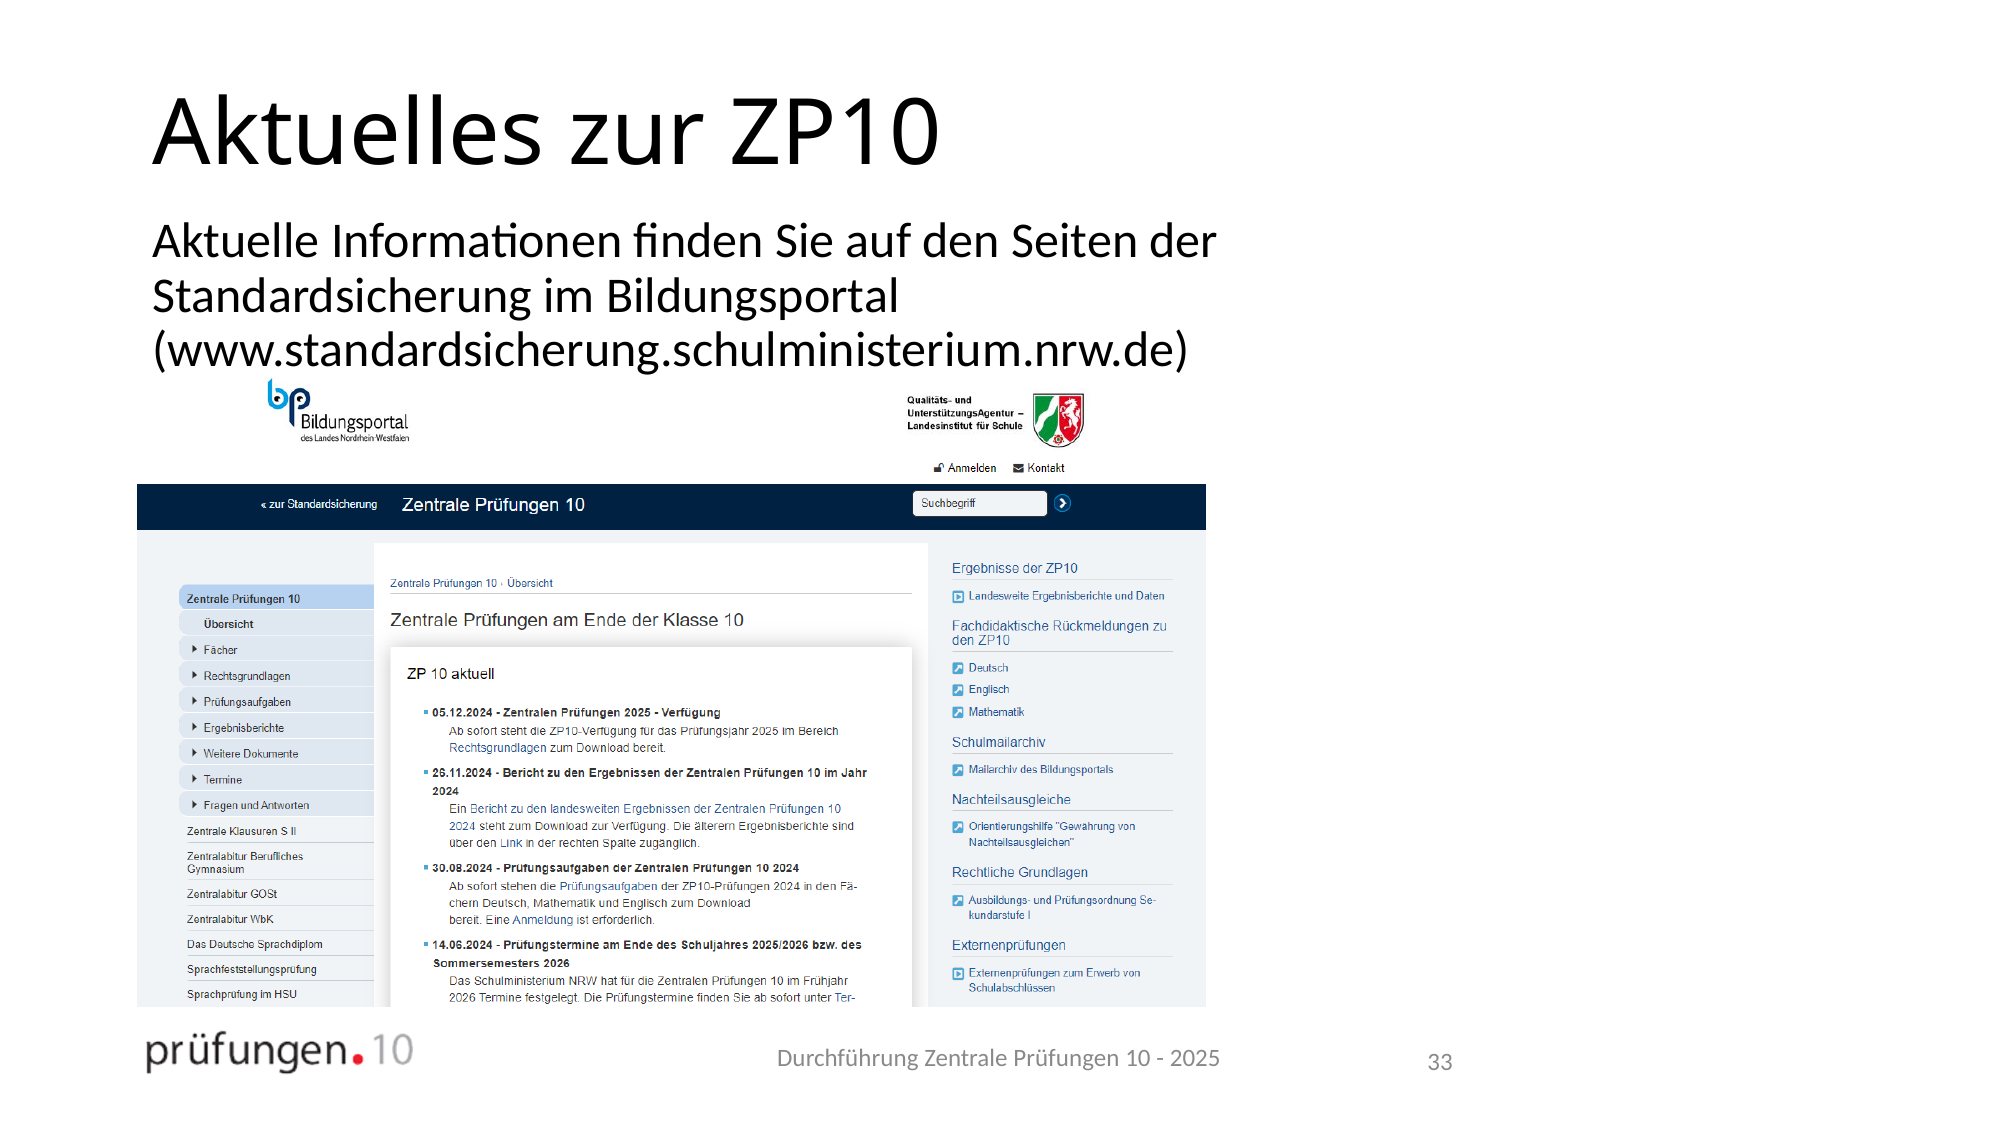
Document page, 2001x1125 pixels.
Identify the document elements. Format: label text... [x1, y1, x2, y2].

list Aktuelle Informationen finden Sie auf den Seiten der Standardsicherung im Bildungsportal (www.standardsicherung.schulministerium.nrw.de) [137, 207, 1863, 1014]
text_box <Foliennummer> [1412, 1030, 1863, 1091]
picture [137, 376, 1206, 1007]
title Aktuelles zur ZP10 [137, 77, 1863, 193]
picture [137, 1023, 423, 1080]
